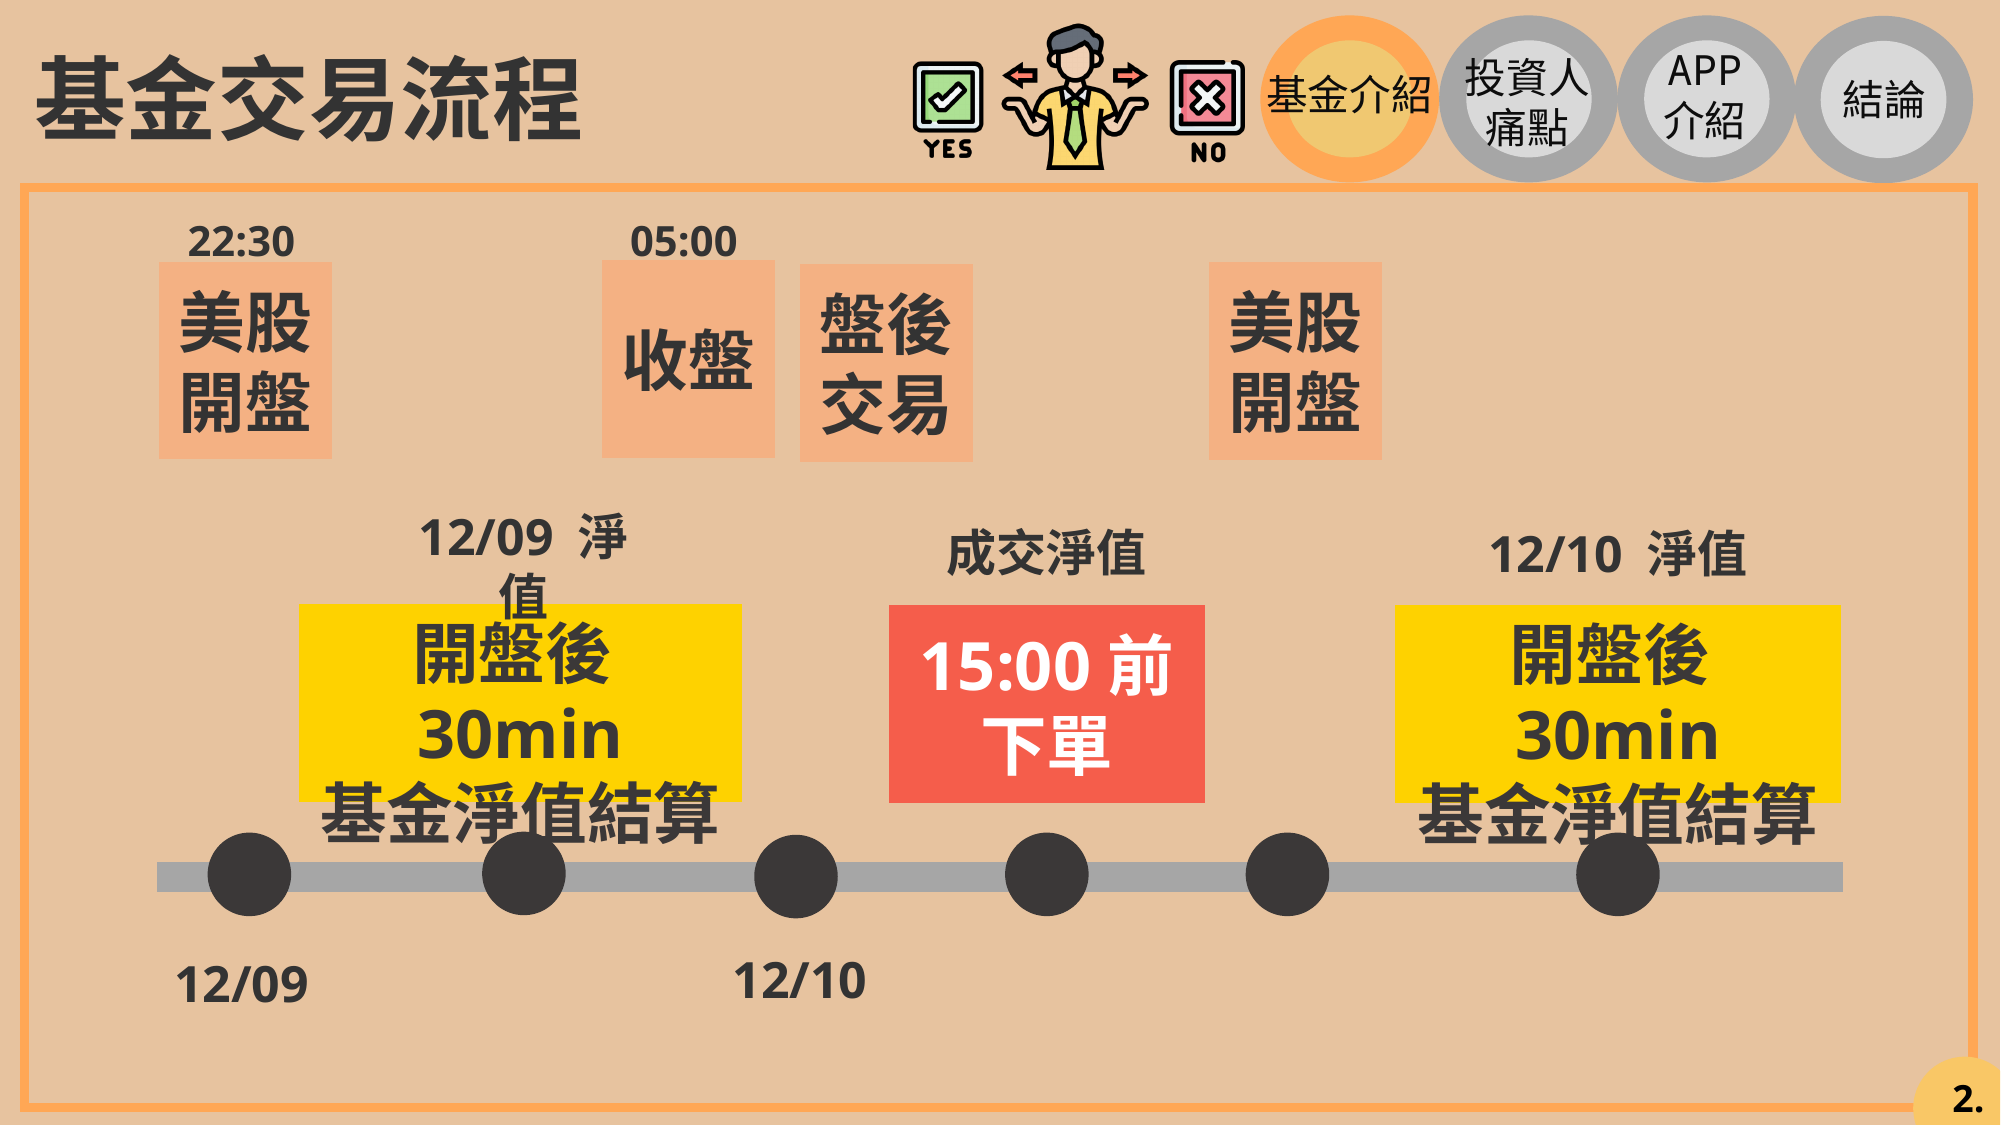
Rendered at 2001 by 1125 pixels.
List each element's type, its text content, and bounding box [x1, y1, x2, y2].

text_box 開盤後30min 基金淨值結算 [299, 604, 742, 802]
text_box 盤後交易 [800, 264, 973, 462]
text_box 05:00 [593, 191, 775, 289]
text_box 收盤 [602, 289, 775, 458]
text_box 基金交易流程 [0, 34, 619, 161]
text_box 12/09 [151, 934, 332, 1032]
text_box 22:30 [151, 191, 332, 289]
text_box 成交淨值 [908, 498, 1186, 605]
text_box 美股開盤 [159, 289, 332, 459]
text_box [157, 831, 1843, 919]
text_box 開盤後30min 基金淨值結算 [1395, 605, 1841, 803]
text_box 2. [1937, 1067, 2000, 1125]
text_box 12/10 淨值 [1460, 491, 1776, 615]
text_box 12/09 淨值 [381, 498, 667, 606]
text_box 12/10 [709, 929, 891, 1028]
text_box 美股開盤 [1209, 262, 1382, 460]
text_box 15:00前下單 [889, 605, 1205, 803]
